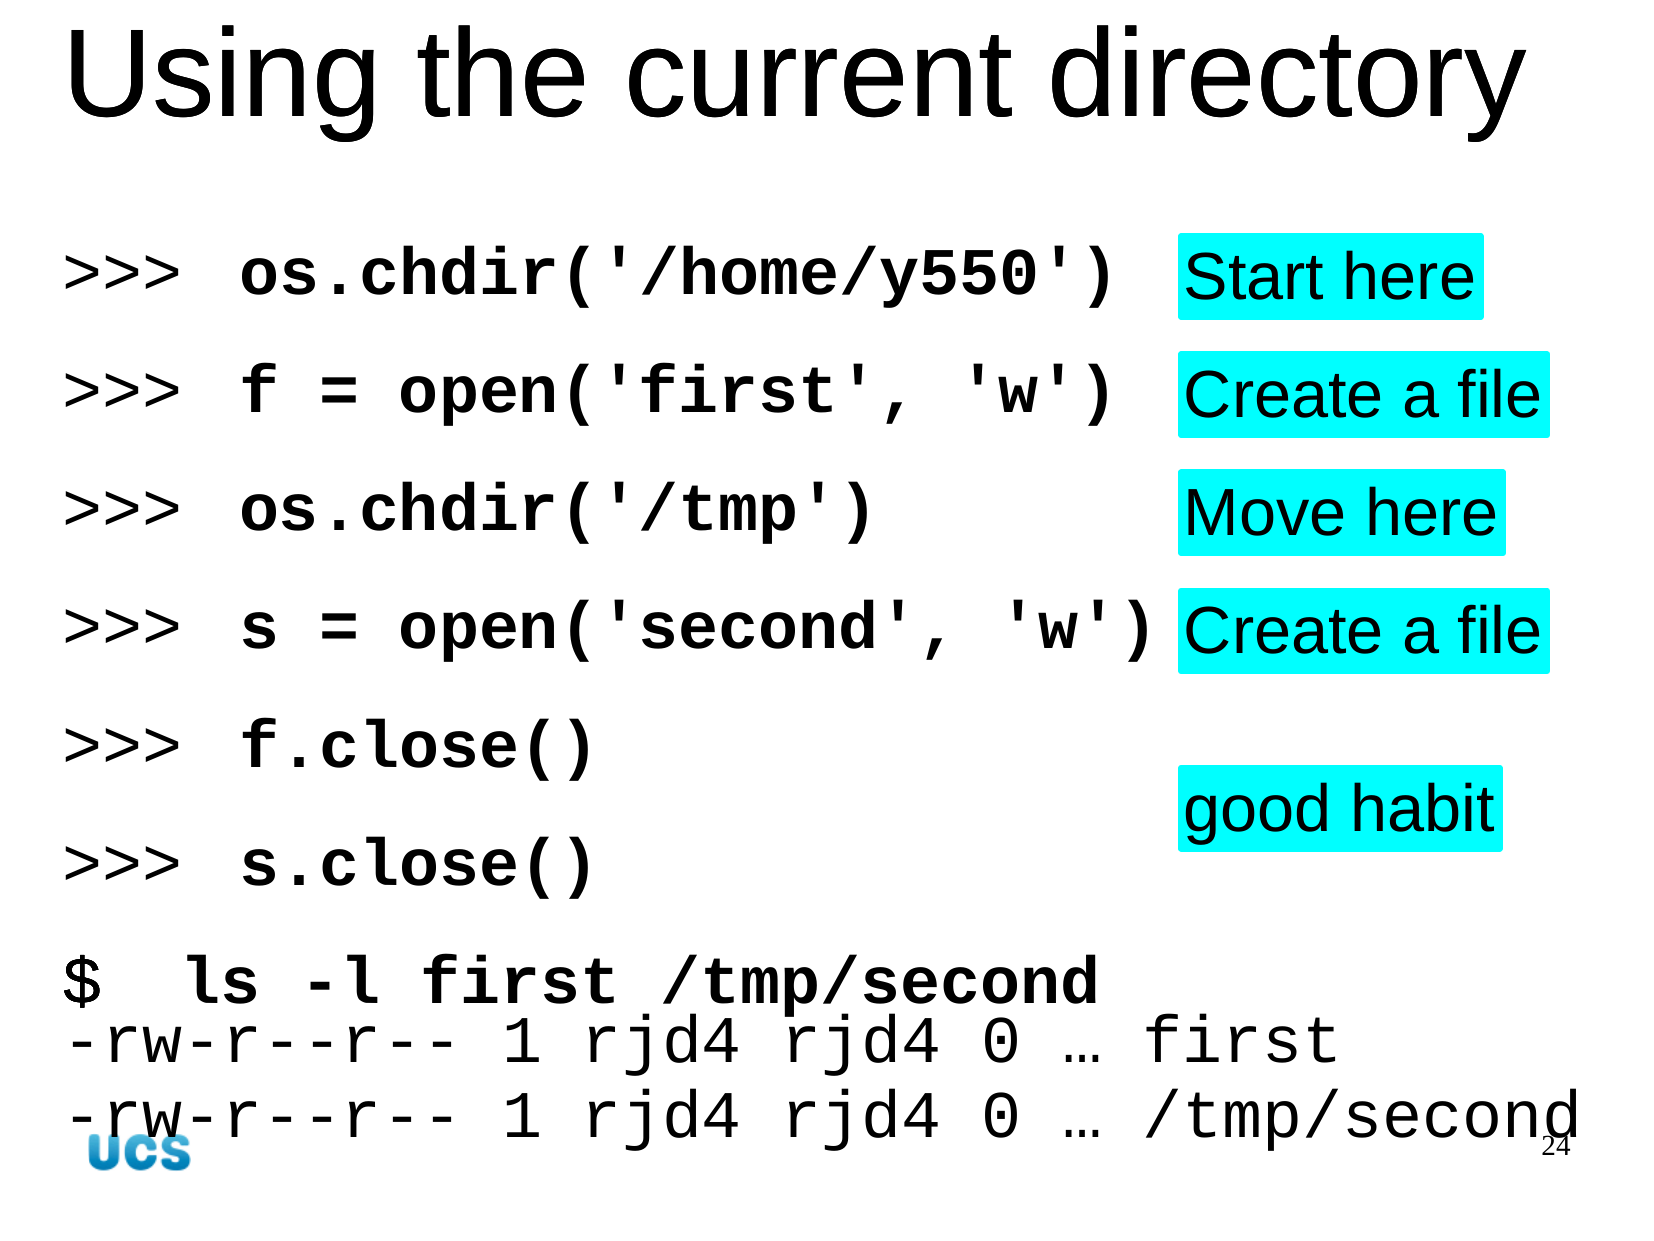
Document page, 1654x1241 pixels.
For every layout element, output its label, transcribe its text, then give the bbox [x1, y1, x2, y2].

text_box os.chdir('/tmp') [236, 472, 883, 554]
text_box $ [59, 944, 106, 1027]
text_box Using the current directory [59, 0, 1532, 146]
text_box ls -l first /tmp/second [177, 944, 1104, 1003]
text_box s.close() [236, 826, 603, 909]
text_box os.chdir('/home/y550') [236, 236, 1123, 318]
text_box f.close() [236, 708, 603, 791]
text_box >>> [59, 354, 186, 436]
text_box >>> [59, 708, 186, 791]
text_box Create a file [1181, 590, 1548, 672]
text_box Create a file [1181, 354, 1548, 436]
text_box >>> [59, 826, 186, 909]
text_box s = open('second', 'w') [236, 590, 1163, 673]
text_box -rw-r--r-- 1 rjd4 rjd4 0 … first -rw-r--r-- 1 rjd4 rjd4 0 … /tmp/second [59, 1003, 1586, 1161]
text_box >>> [59, 590, 186, 673]
picture [88, 1161, 191, 1172]
text_box >>> [59, 472, 186, 554]
text_box Move here [1181, 472, 1504, 554]
text_box Start here [1181, 236, 1481, 317]
text_box good habit [1181, 767, 1500, 849]
text_box f = open('first', 'w') [236, 354, 1123, 436]
text_box >>> [59, 236, 186, 318]
